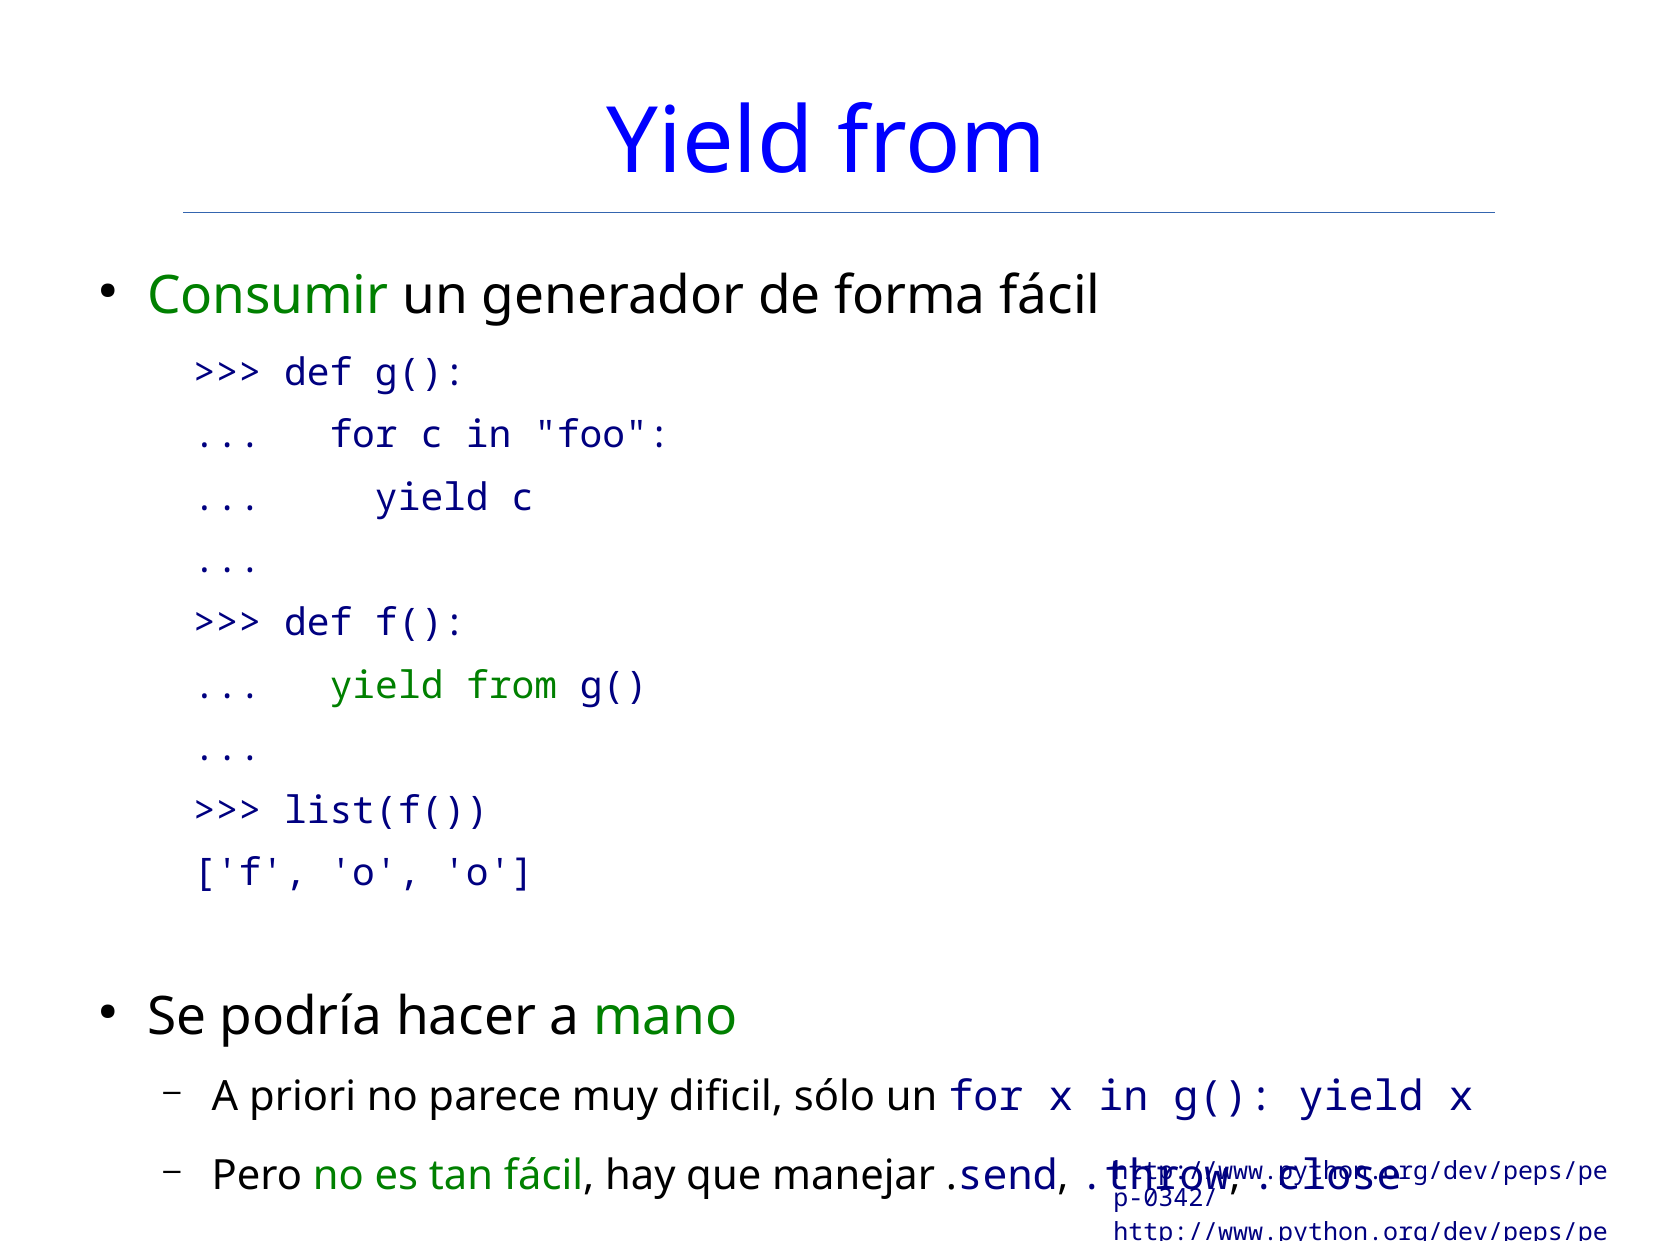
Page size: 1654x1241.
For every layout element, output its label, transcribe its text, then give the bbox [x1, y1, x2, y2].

list Consumir un generador de forma fácil >>> def g(): ... for c in "foo": ... yield c ... >>> def f(): ... yield from g() ... >>> list(f()) ['f', 'o', 'o'] Se podría hacer a mano A priori no parece muy dificil, sólo un for x in g(): yield x Pero no es tan fácil, hay que manejar .send, .throw, .close [82, 256, 1571, 1205]
title Yield from [82, 49, 1571, 225]
text_box http://www.python.org/dev/peps/pep-0342/ http://www.python.org/dev/peps/pep-0380/ [1098, 1145, 1630, 1217]
